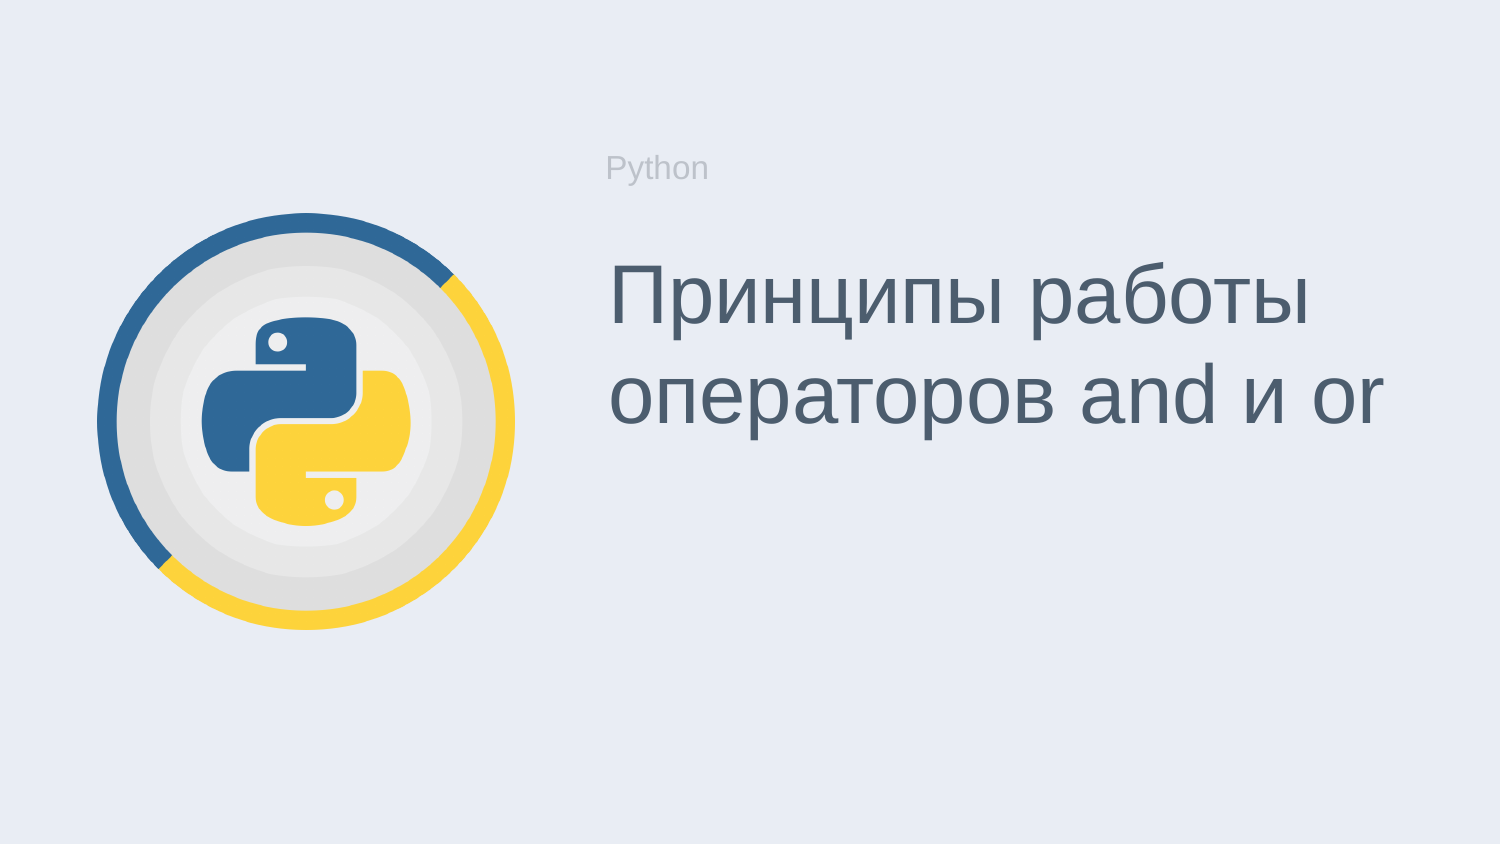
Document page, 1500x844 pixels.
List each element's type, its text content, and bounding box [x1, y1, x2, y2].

text_box Принципы работы операторов and и or [603, 235, 1423, 608]
picture [97, 213, 515, 630]
title Python [601, 141, 1182, 188]
